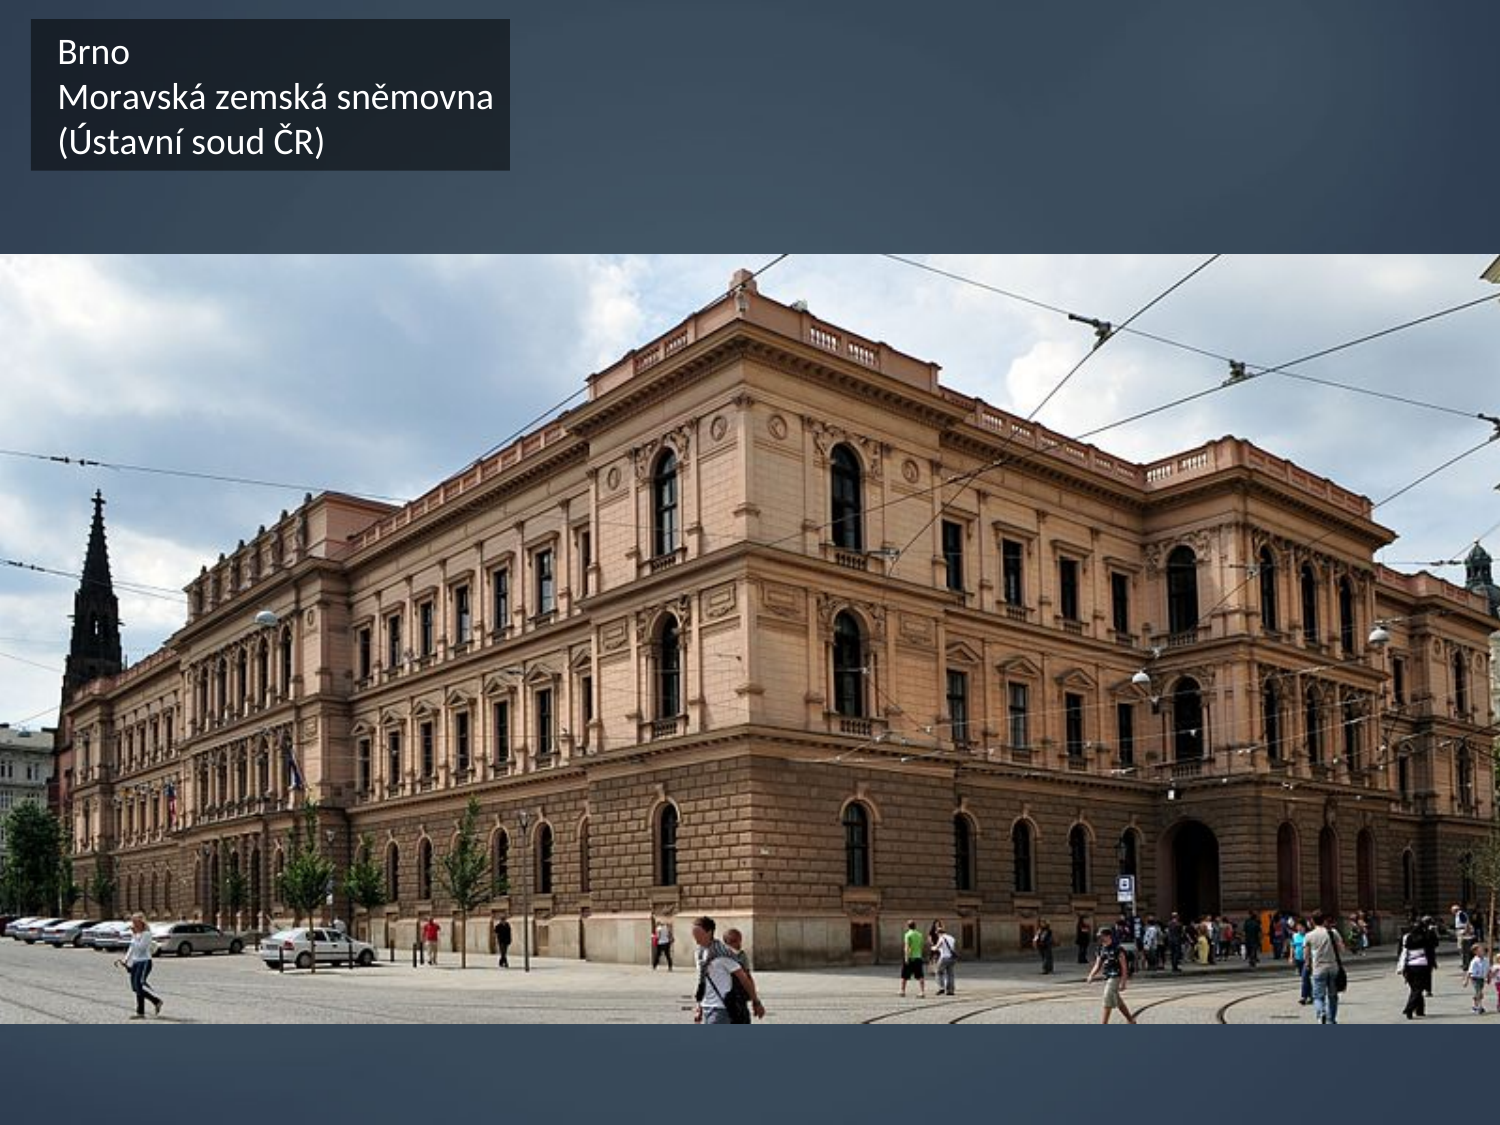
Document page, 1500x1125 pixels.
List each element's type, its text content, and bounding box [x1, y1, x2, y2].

text_box [30, 19, 510, 171]
picture [0, 0, 1500, 1125]
text_box Brno Moravská zemská sněmovna (Ústavní soud ČR) [42, 18, 510, 170]
